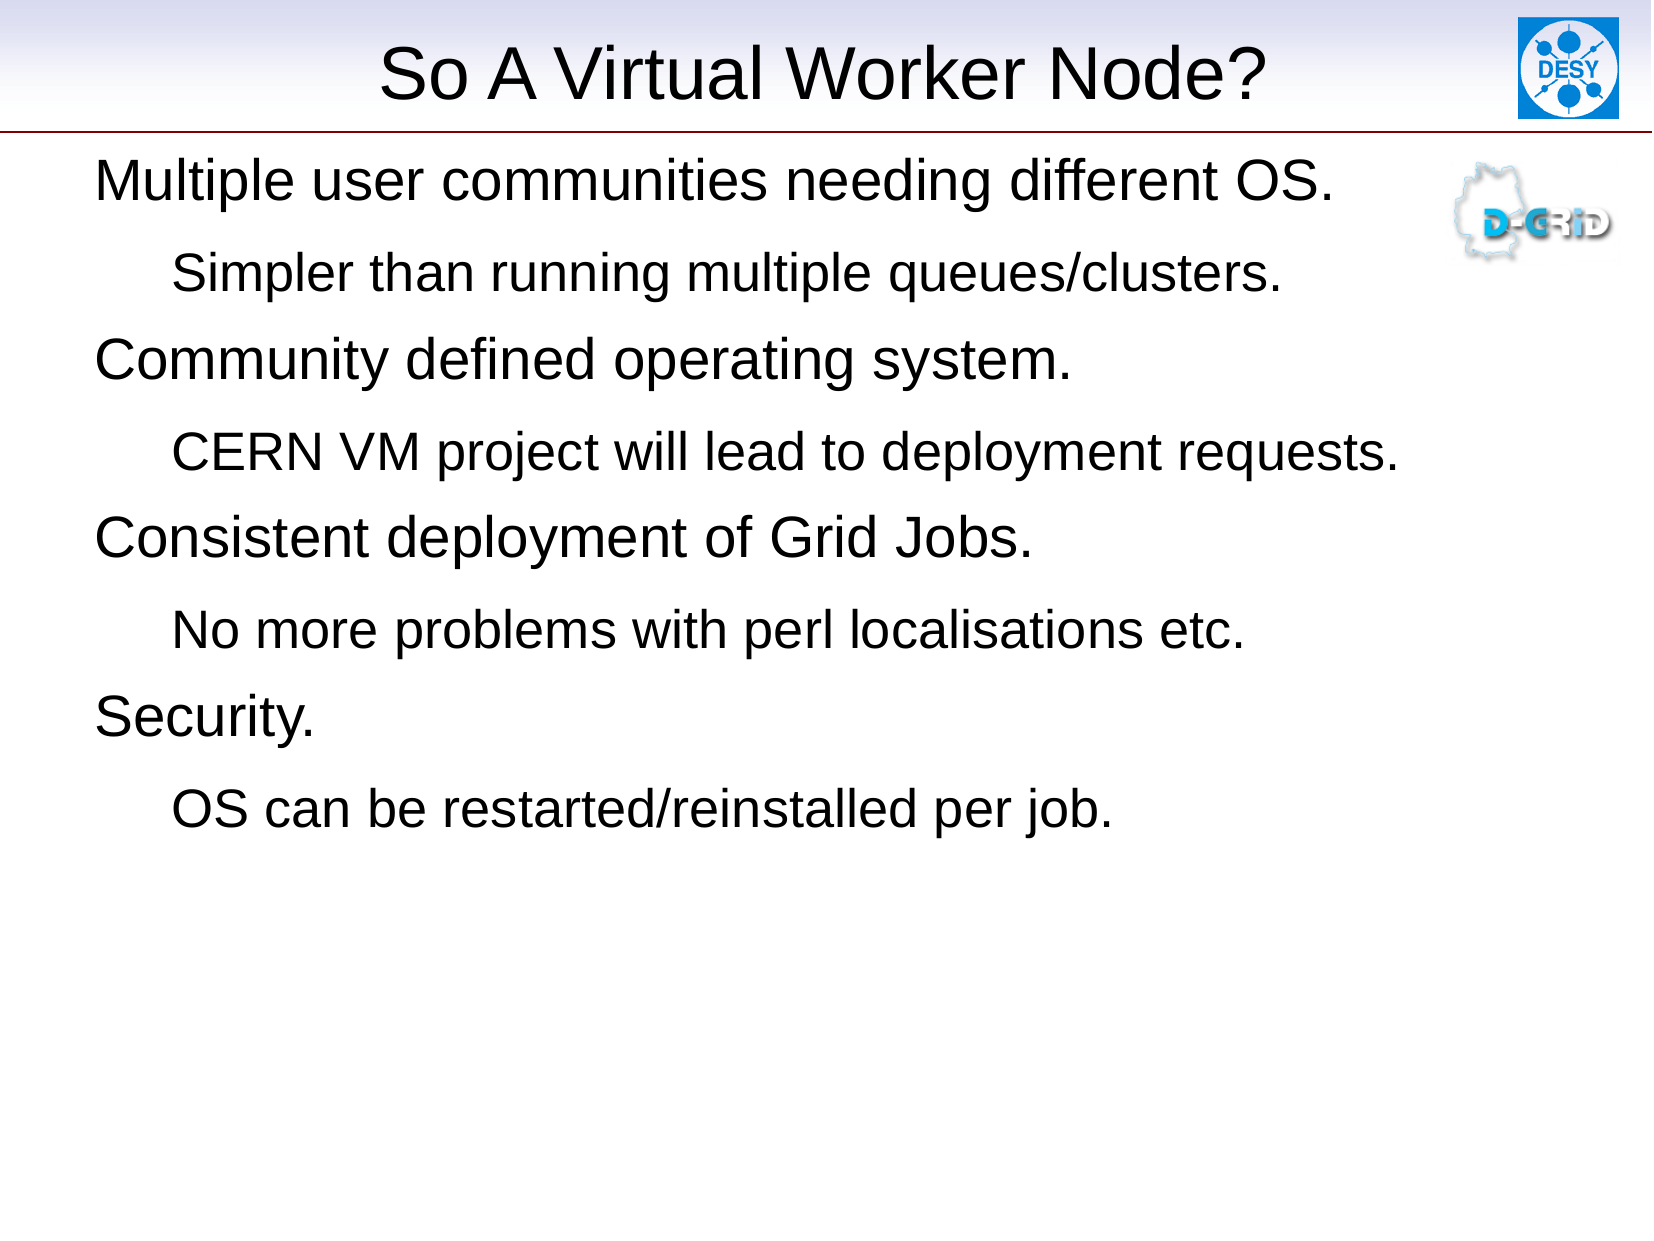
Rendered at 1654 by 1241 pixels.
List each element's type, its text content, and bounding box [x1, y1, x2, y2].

list Multiple user communities needing different OS. Simpler than running multiple queues/clusters. Community defined operating system. CERN VM project will lead to deployment requests. Consistent deployment of Grid Jobs. No more problems with perl localisations etc. Security. OS can be restarted/reinstalled per job. [76, 147, 1565, 952]
picture [1565, 17, 1619, 119]
title So A Virtual Worker Node? [82, 0, 1565, 147]
picture [1565, 147, 1646, 266]
